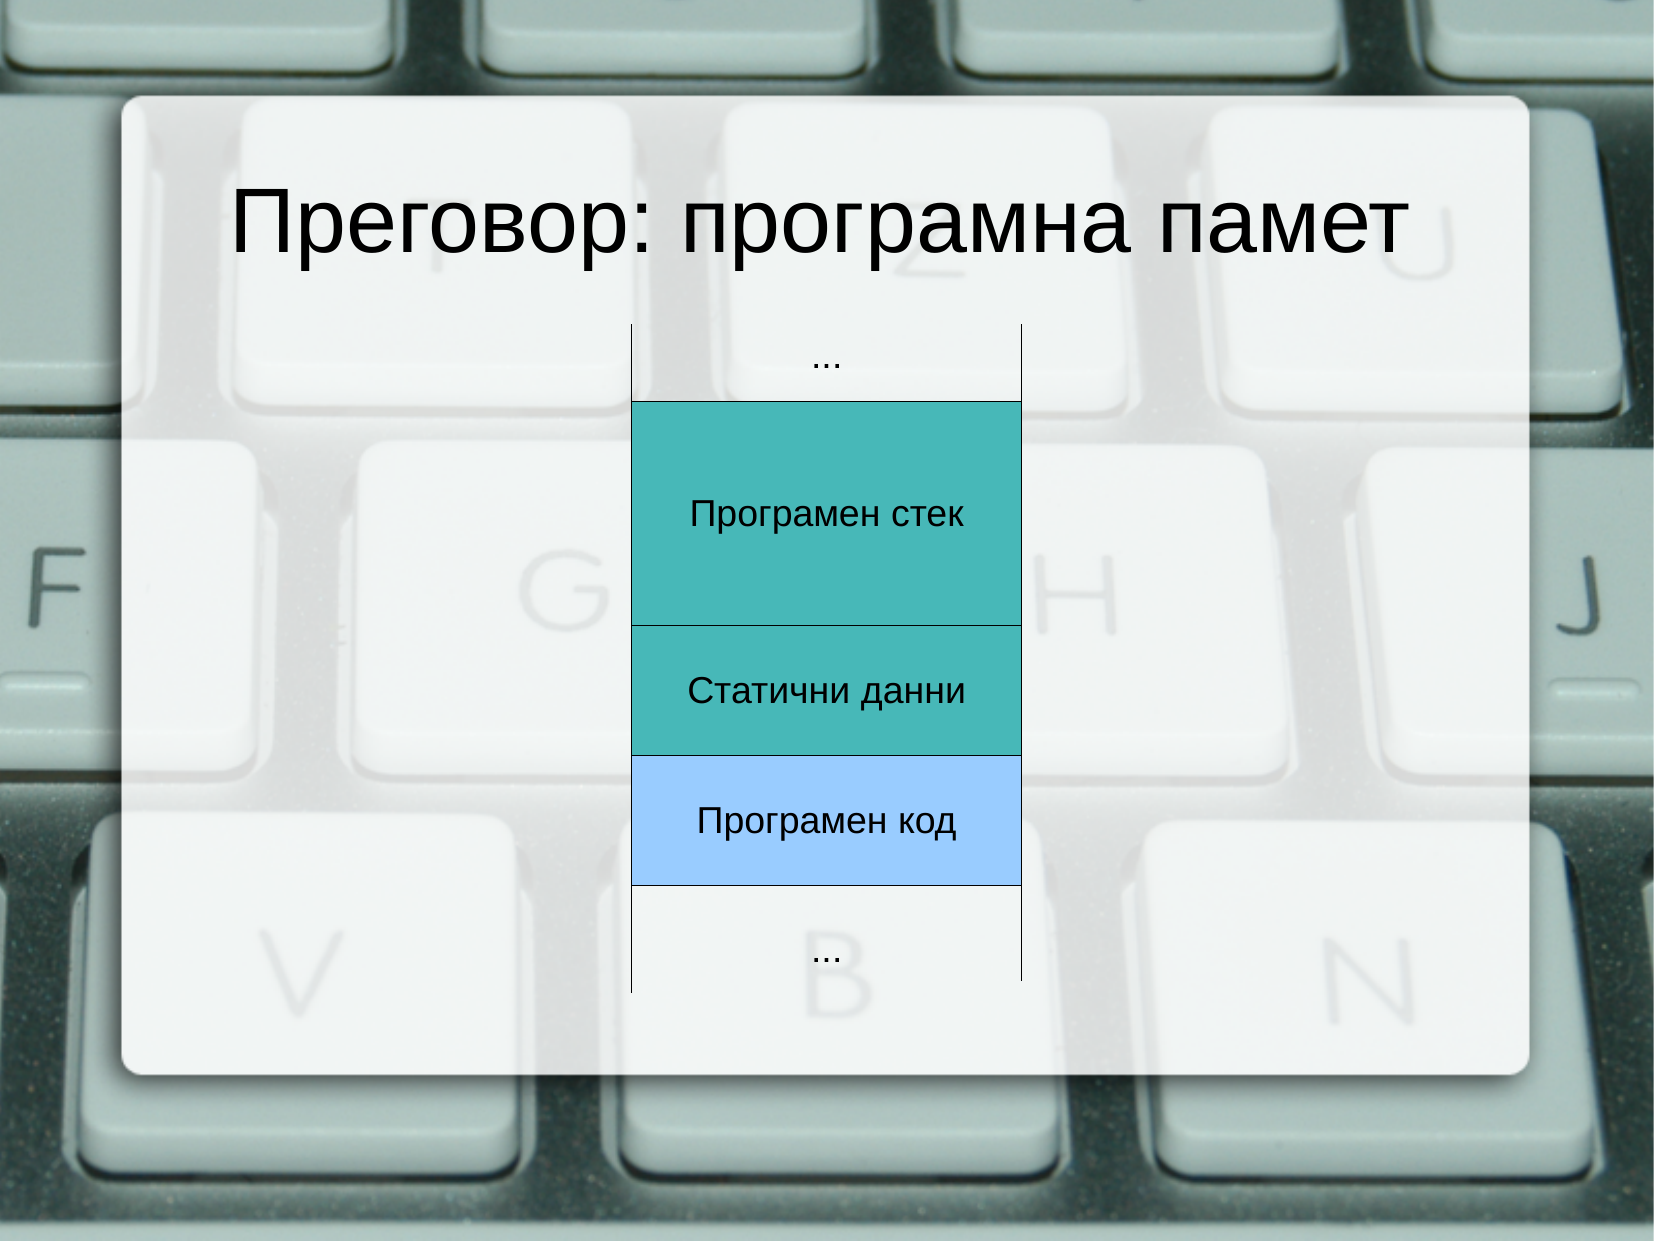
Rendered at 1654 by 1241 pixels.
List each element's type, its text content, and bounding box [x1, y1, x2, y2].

text_box Програмен код [631, 756, 1022, 886]
text_box Статични данни [631, 626, 1022, 756]
text_box ... [796, 326, 858, 384]
text_box Програмен стек [631, 401, 1022, 626]
text_box ... [796, 921, 858, 979]
title Преговор: програмна памет [135, 117, 1506, 325]
picture [0, 0, 1654, 1241]
